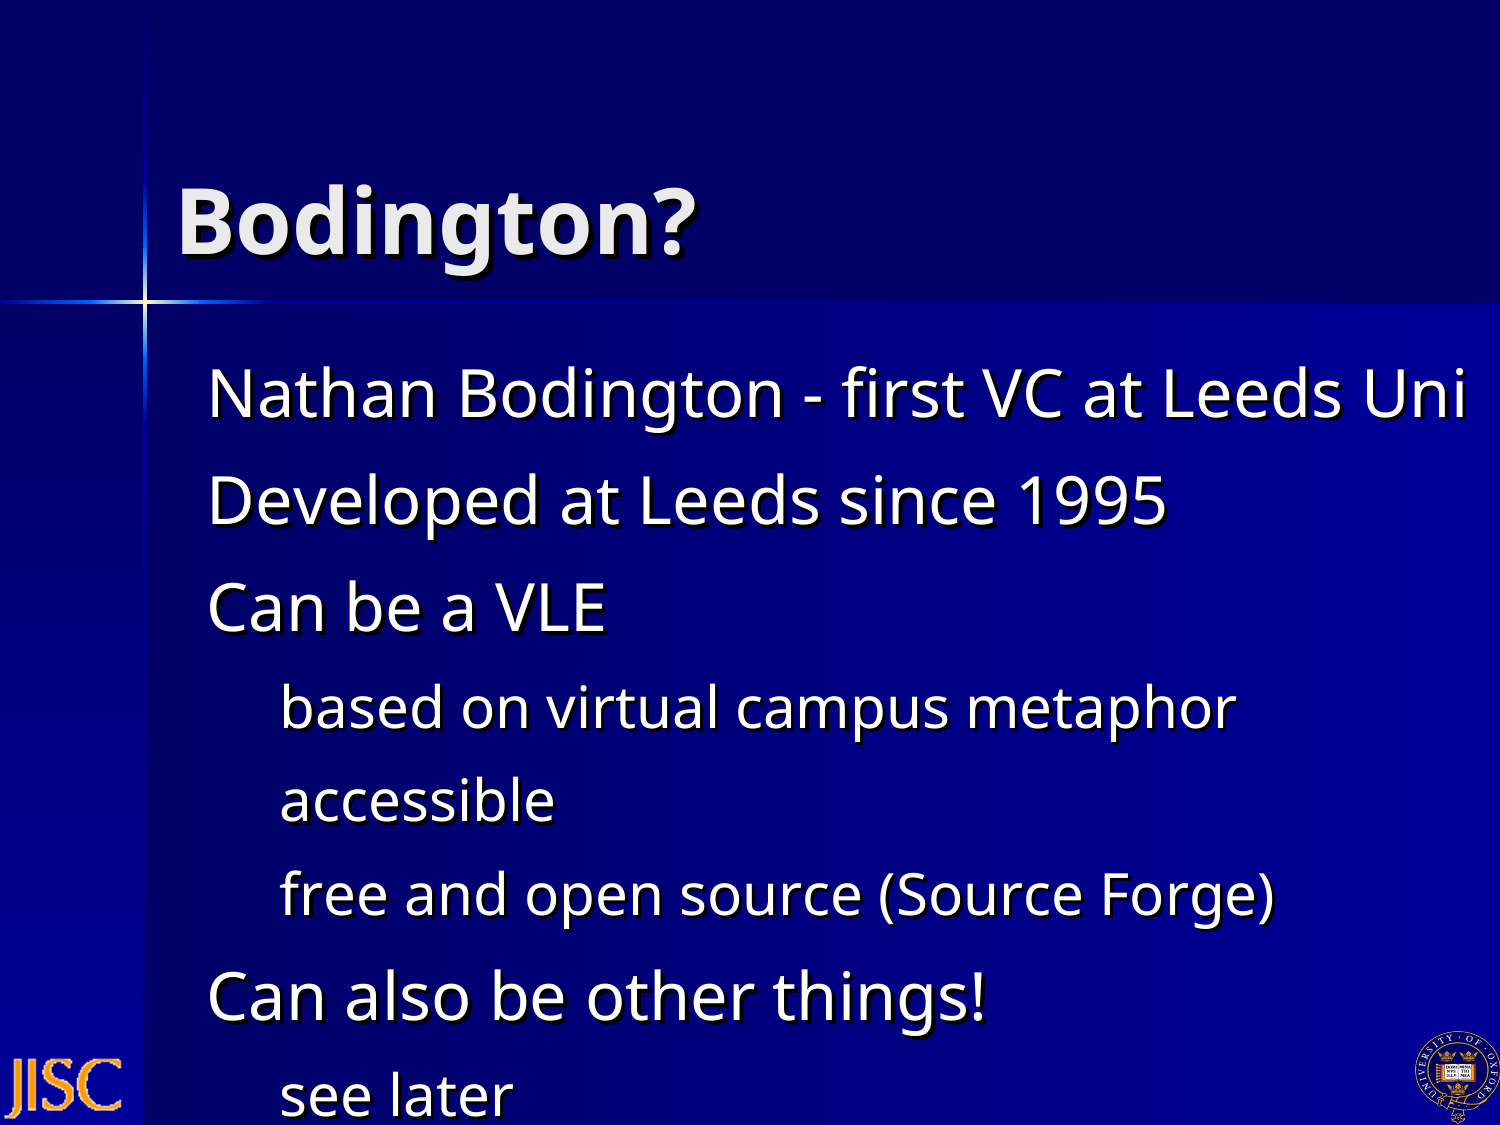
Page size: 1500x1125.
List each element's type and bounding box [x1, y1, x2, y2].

picture [1415, 1031, 1500, 1125]
picture [0, 1056, 126, 1125]
